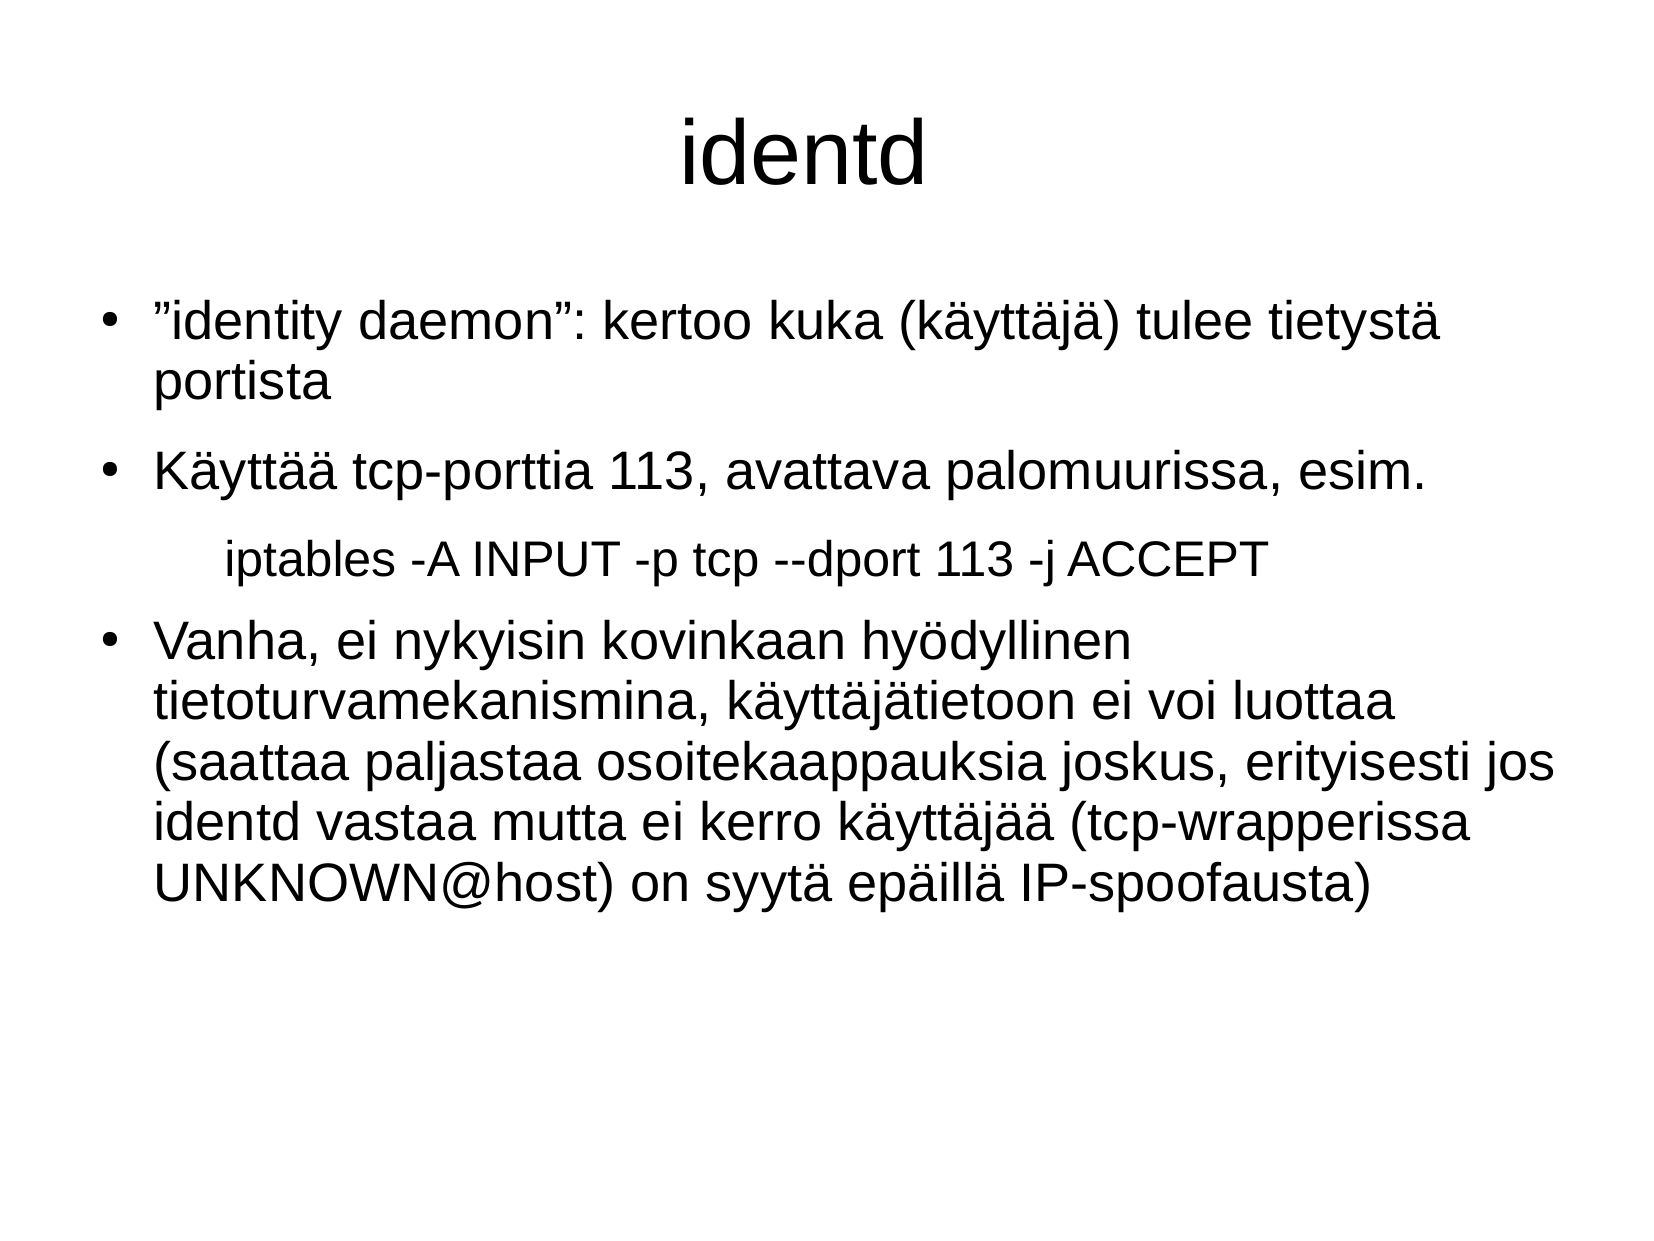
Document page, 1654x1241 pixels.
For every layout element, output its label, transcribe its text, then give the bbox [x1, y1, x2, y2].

list ”identity daemon”: kertoo kuka (käyttäjä) tulee tietystä portista Käyttää tcp-porttia 113, avattava palomuurissa, esim. iptables -A INPUT -p tcp --dport 113 -j ACCEPT Vanha, ei nykyisin kovinkaan hyödyllinen tietoturvamekanismina, käyttäjätietoon ei voi luottaa (saattaa paljastaa osoitekaappauksia joskus, erityisesti jos identd vastaa mutta ei kerro käyttäjää (tcp-wrapperissa UNKNOWN@host) on syytä epäillä IP-spoofausta) [82, 290, 1571, 1010]
title identd [82, 49, 1571, 257]
